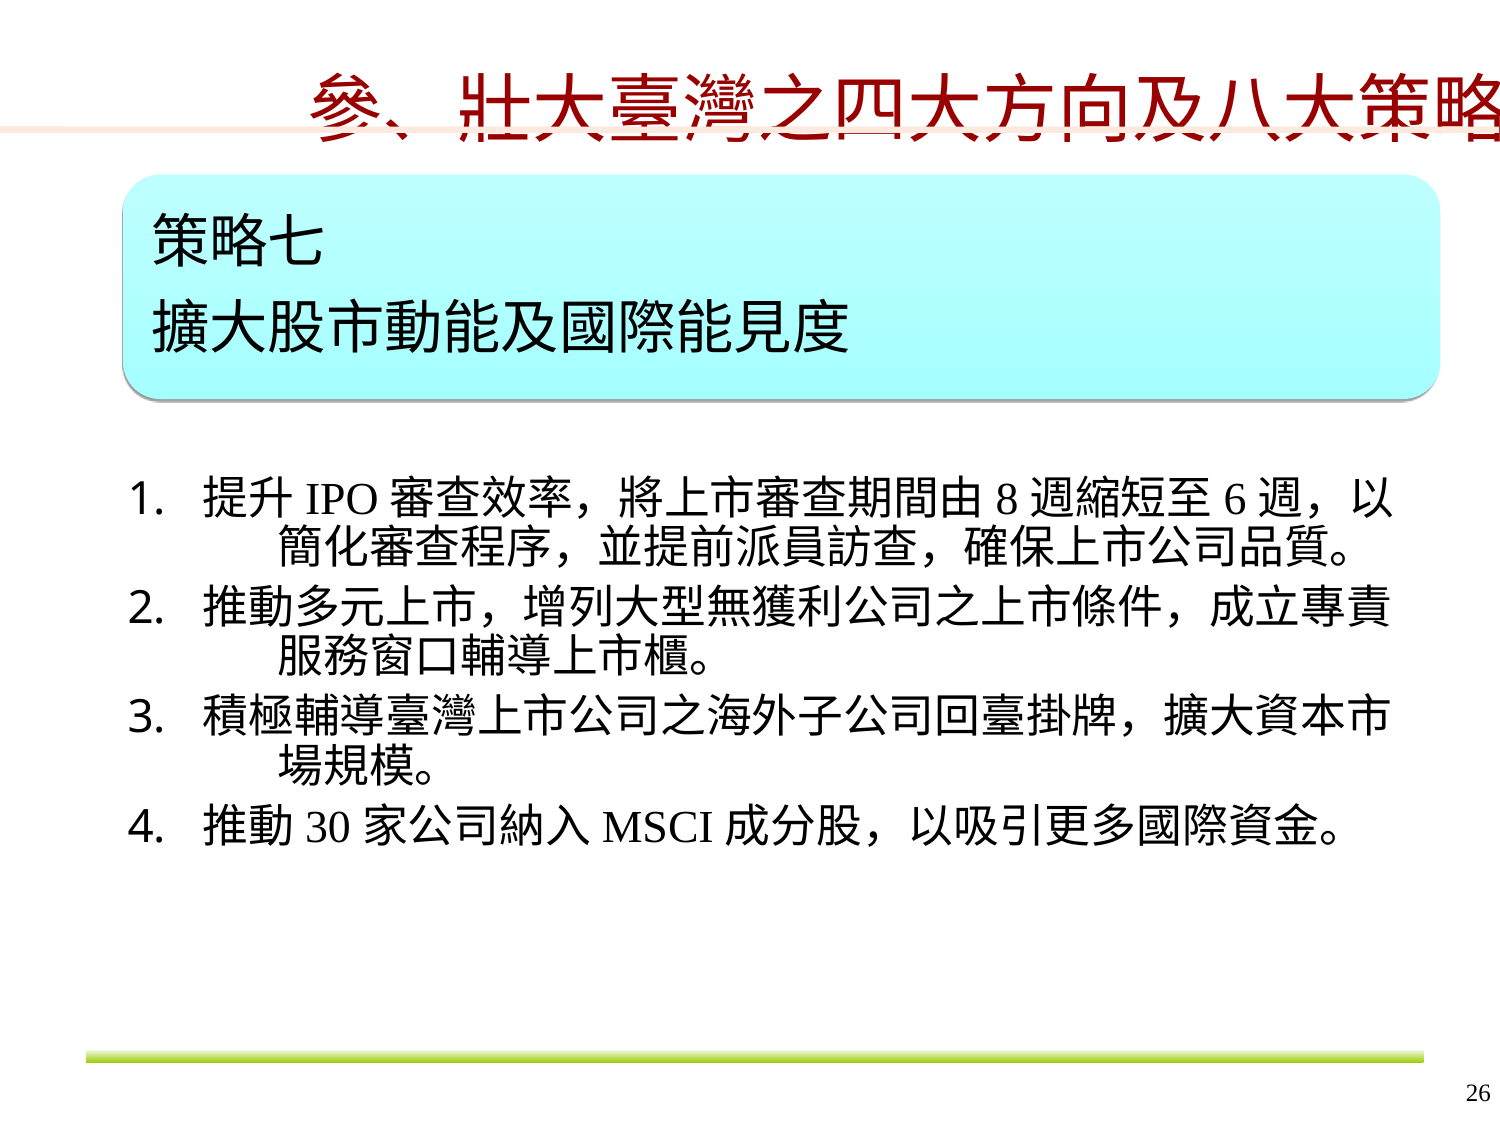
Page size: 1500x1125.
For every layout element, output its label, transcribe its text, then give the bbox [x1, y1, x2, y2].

text_box 26 [1458, 1068, 1500, 1115]
text_box 參、壯大臺灣之四大方向及八大策略 [0, 9, 1500, 102]
text_box [122, 174, 1441, 400]
text_box 提升IPO審查效率，將上市審查期間由8週縮短至6週，以簡化審查程序，並提前派員訪查，確保上市公司品質。 推動多元上市，增列大型無獲利公司之上市條件，成立專責服務窗口輔導上市櫃。 積極輔導臺灣上市公司之海外子公司回臺掛牌，擴大資本市場規模。 推動30家公司納入MSCI成分股，以吸引更多國際資金。 [123, 404, 1441, 816]
text_box 策略七 擴大股市動能及國際能見度 [133, 200, 1430, 374]
